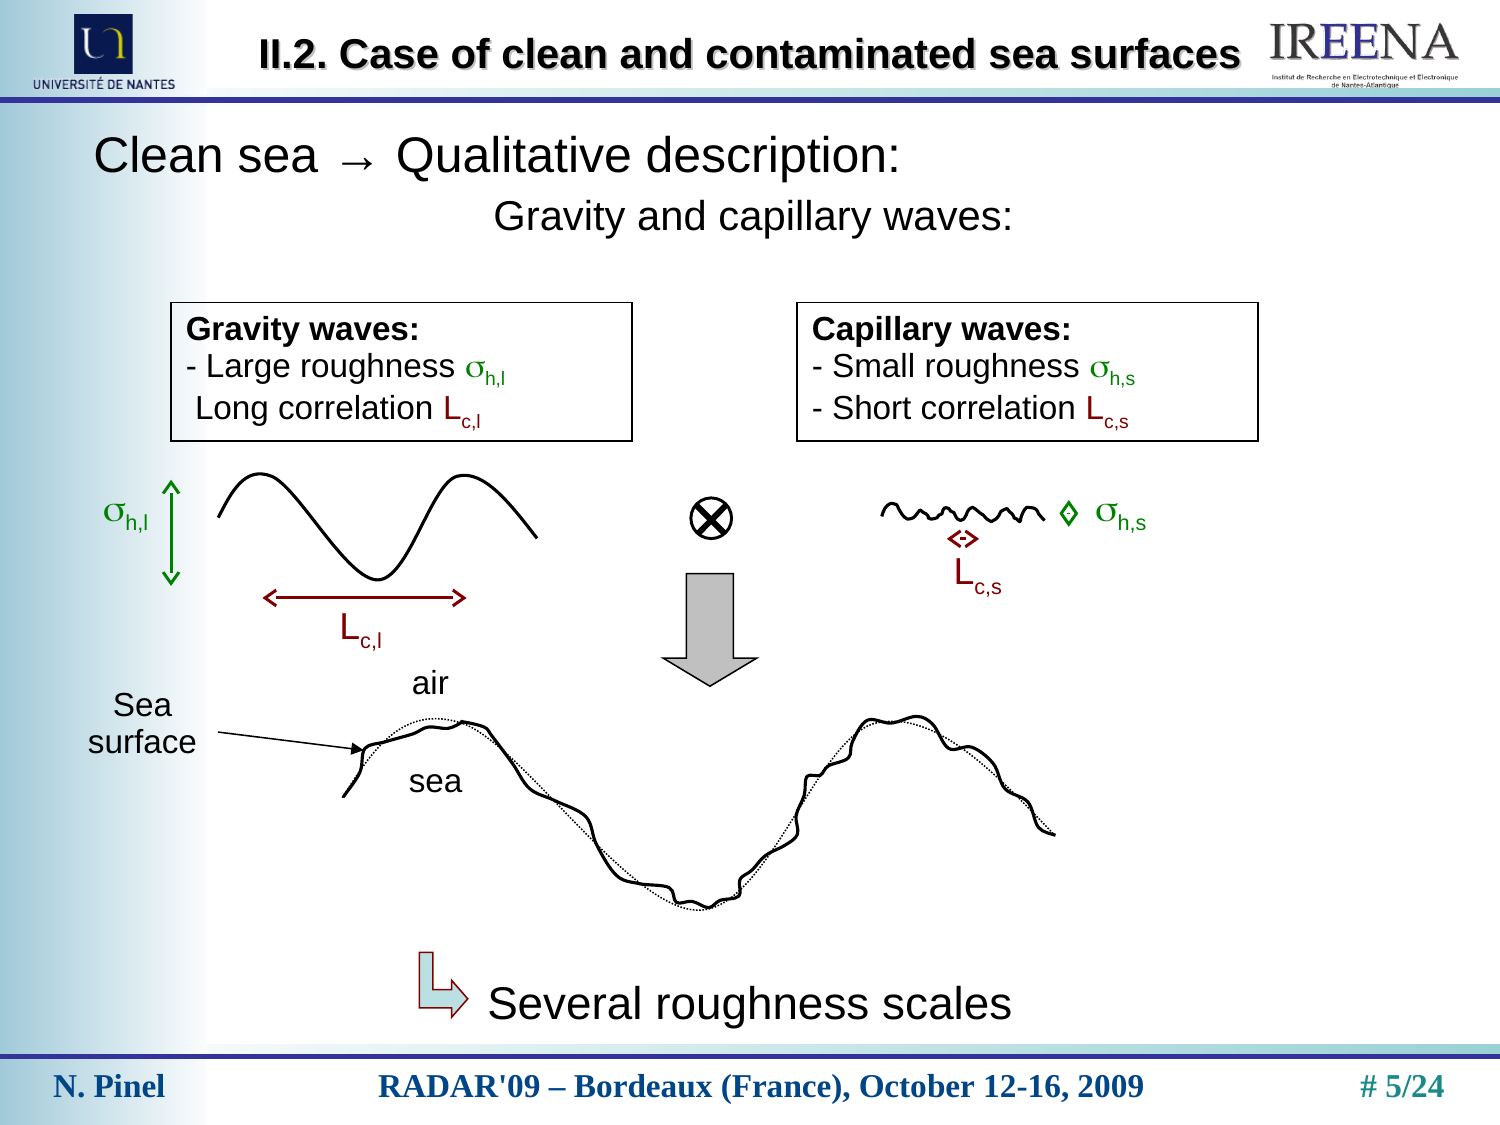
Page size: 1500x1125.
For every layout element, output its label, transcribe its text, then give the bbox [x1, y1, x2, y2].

text_box Lc,s [938, 543, 1034, 615]
text_box air [397, 657, 479, 704]
title II.2. Case of clean and contaminated sea surfaces [75, 23, 1426, 103]
picture [29, 14, 178, 95]
text_box [419, 952, 468, 1018]
list Clean sea → Qualitative description: Gravity and capillary waves: [78, 119, 1429, 305]
text_box Several roughness scales [17, 969, 1483, 1041]
text_box Capillary waves: - Small roughness h,s - Short correlation Lc,s [797, 305, 1258, 442]
text_box [663, 573, 757, 687]
text_box Sea surface [53, 678, 232, 751]
text_box sea [394, 754, 488, 815]
text_box h,s [1080, 479, 1176, 551]
text_box Lc,l [324, 597, 420, 669]
text_box Gravity waves: - Large roughness h,l Long correlation Lc,l [171, 305, 632, 442]
text_box h,l [88, 479, 183, 551]
picture [1426, 23, 1459, 89]
